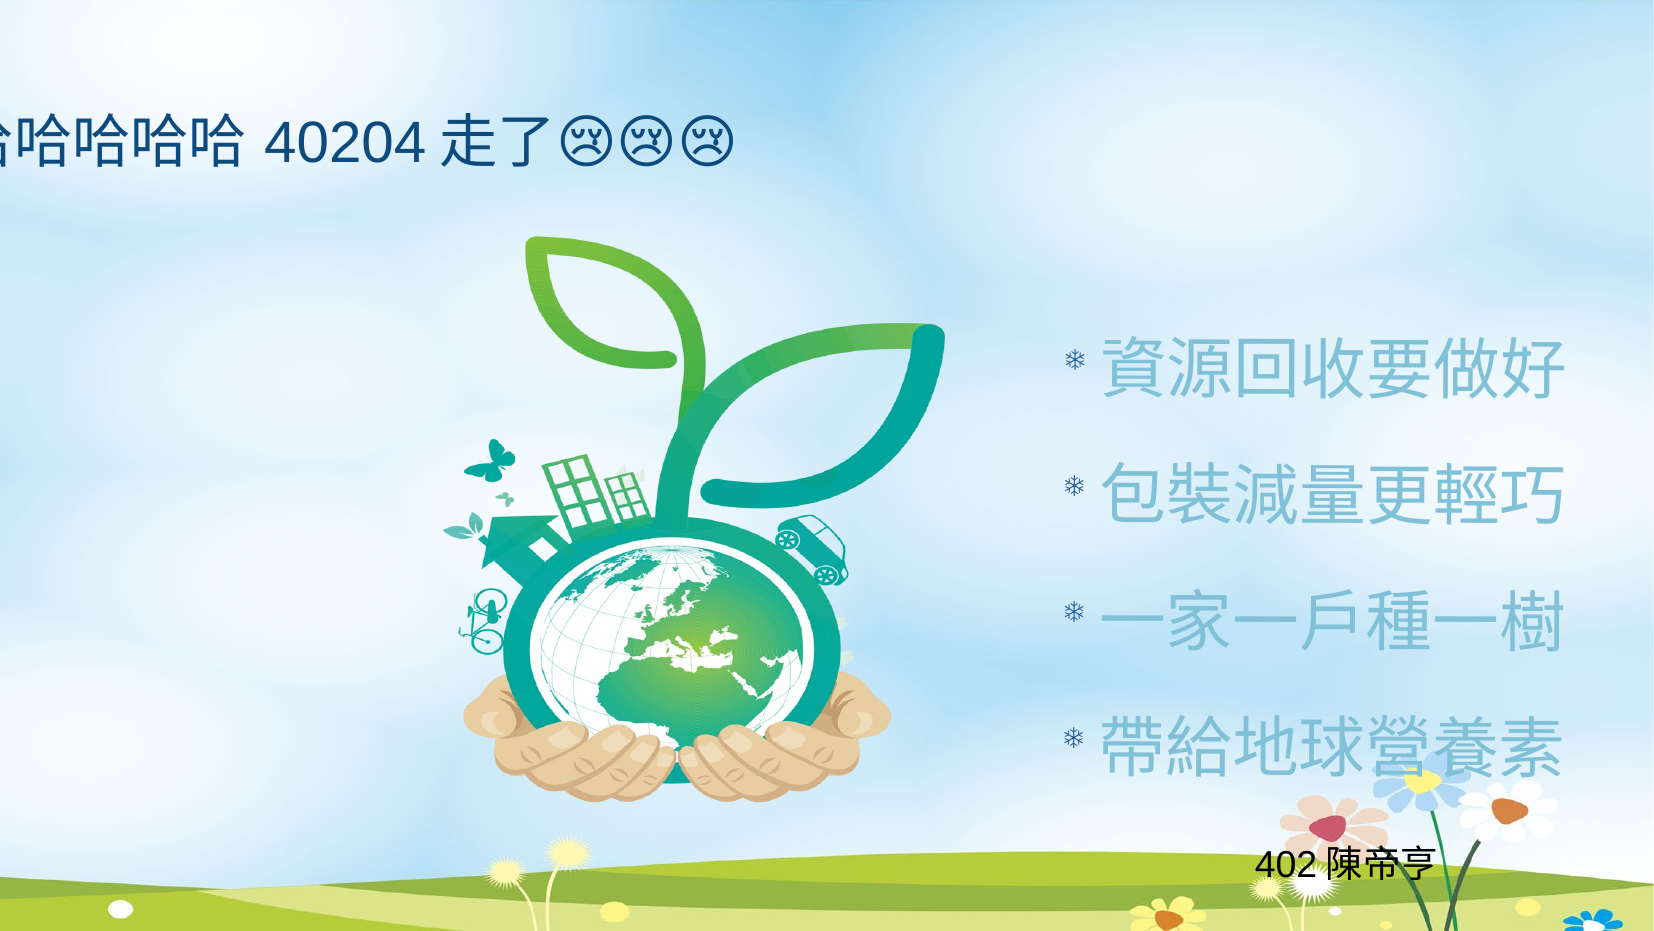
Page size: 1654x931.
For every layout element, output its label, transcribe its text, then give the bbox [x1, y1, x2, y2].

title 哈哈哈哈哈哈哈哈40204走了😢😢😢 [0, 59, 1004, 215]
list 資源回收要做好 包裝減量更輕巧 一家一戶種一樹 帶給地球營養素 [1062, 314, 1638, 857]
text_box 402陳帝亨 [1240, 826, 1463, 892]
picture [0, 0, 1654, 931]
